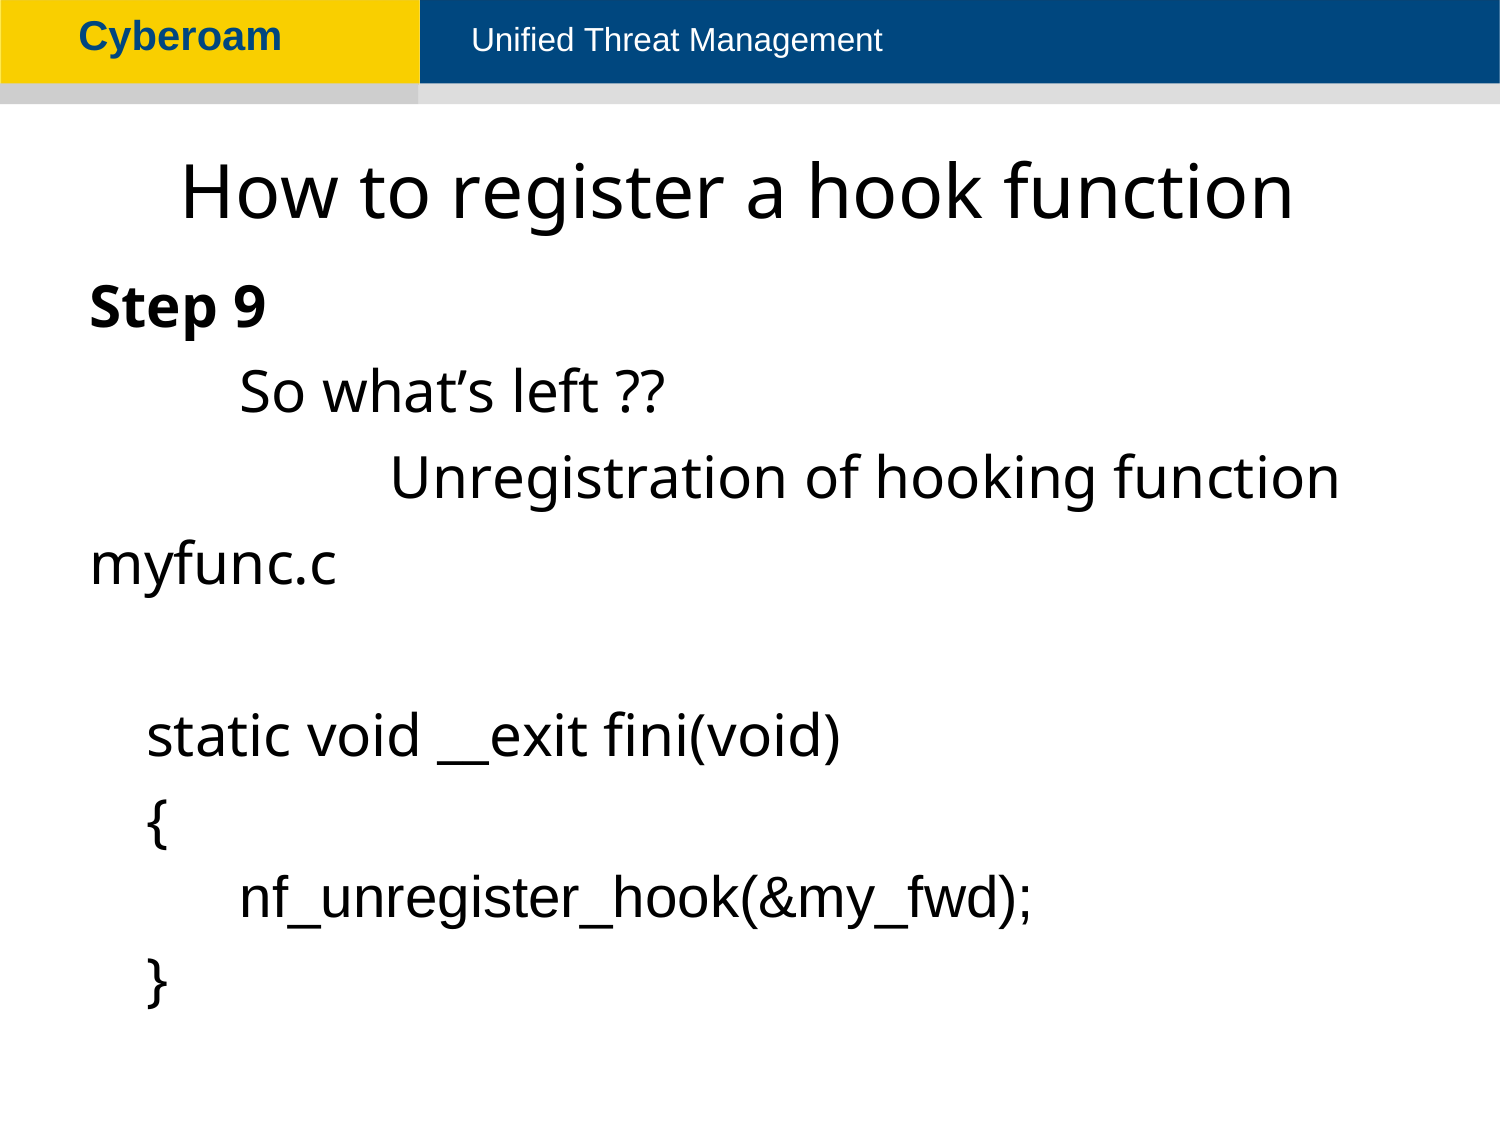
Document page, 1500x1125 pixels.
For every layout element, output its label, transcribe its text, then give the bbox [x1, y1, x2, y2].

title How to register a hook function [75, 112, 1426, 240]
picture [0, 0, 1500, 83]
list Step 9 So what’s left ?? Unregistration of hooking function myfunc.c static void __exit fini(void) { nf_unregister_hook(&my_fwd); } [75, 262, 1426, 1051]
